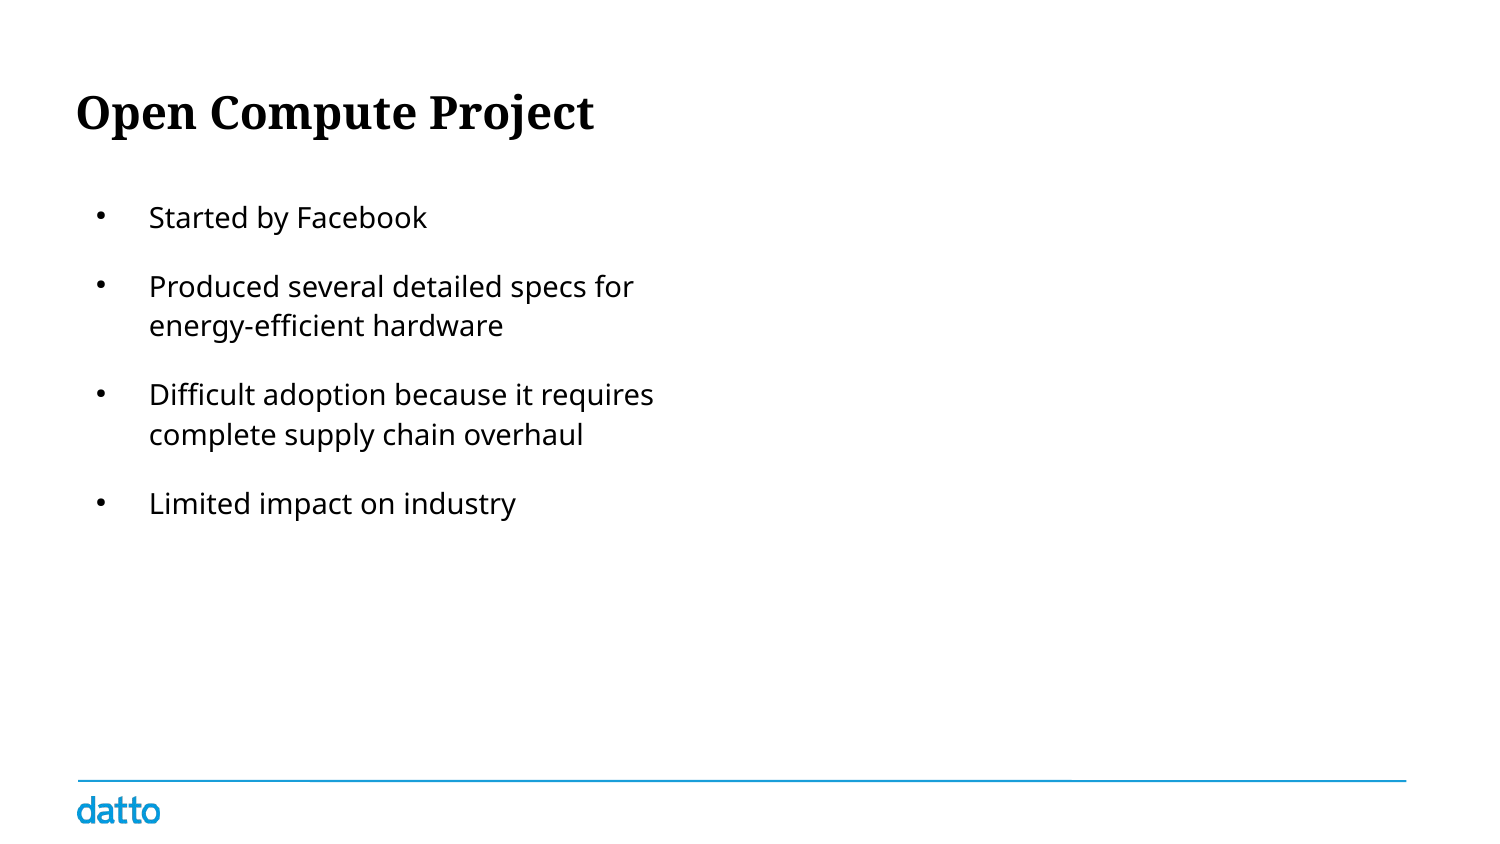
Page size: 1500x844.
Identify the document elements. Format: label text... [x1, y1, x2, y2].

title Open Compute Project [75, 51, 1404, 172]
picture [95, 796, 133, 824]
picture [136, 796, 160, 824]
picture [122, 808, 133, 824]
picture [82, 808, 91, 819]
picture [146, 808, 156, 819]
picture [77, 796, 91, 808]
list Started by Facebook Produced several detailed specs for energy-efficient hardware Difficult adoption because it requires complete supply chain overhaul Limited impact on industry [78, 197, 736, 687]
